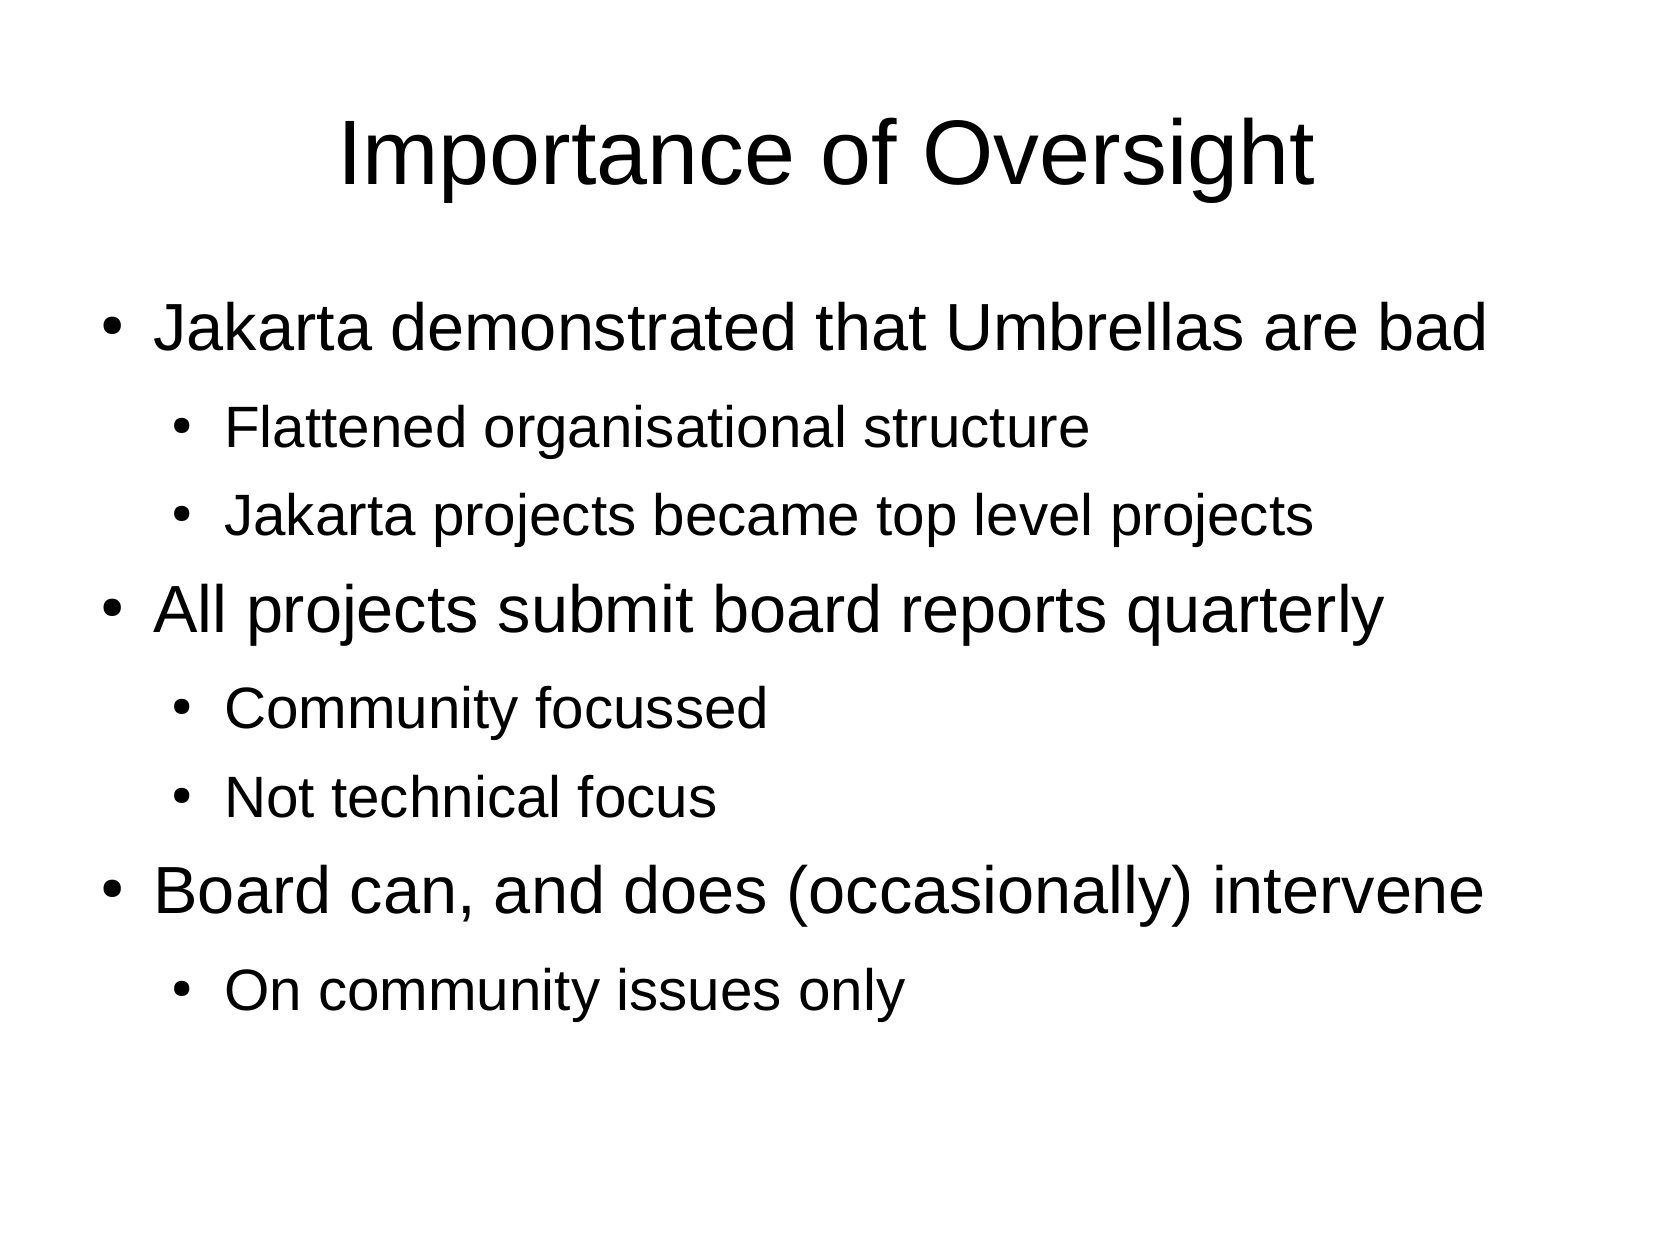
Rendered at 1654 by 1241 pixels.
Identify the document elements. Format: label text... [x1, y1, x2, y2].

title Importance of Oversight [82, 49, 1571, 257]
list Jakarta demonstrated that Umbrellas are bad Flattened organisational structure Jakarta projects became top level projects All projects submit board reports quarterly Community focussed Not technical focus Board can, and does (occasionally) intervene On community issues only [82, 290, 1571, 1109]
